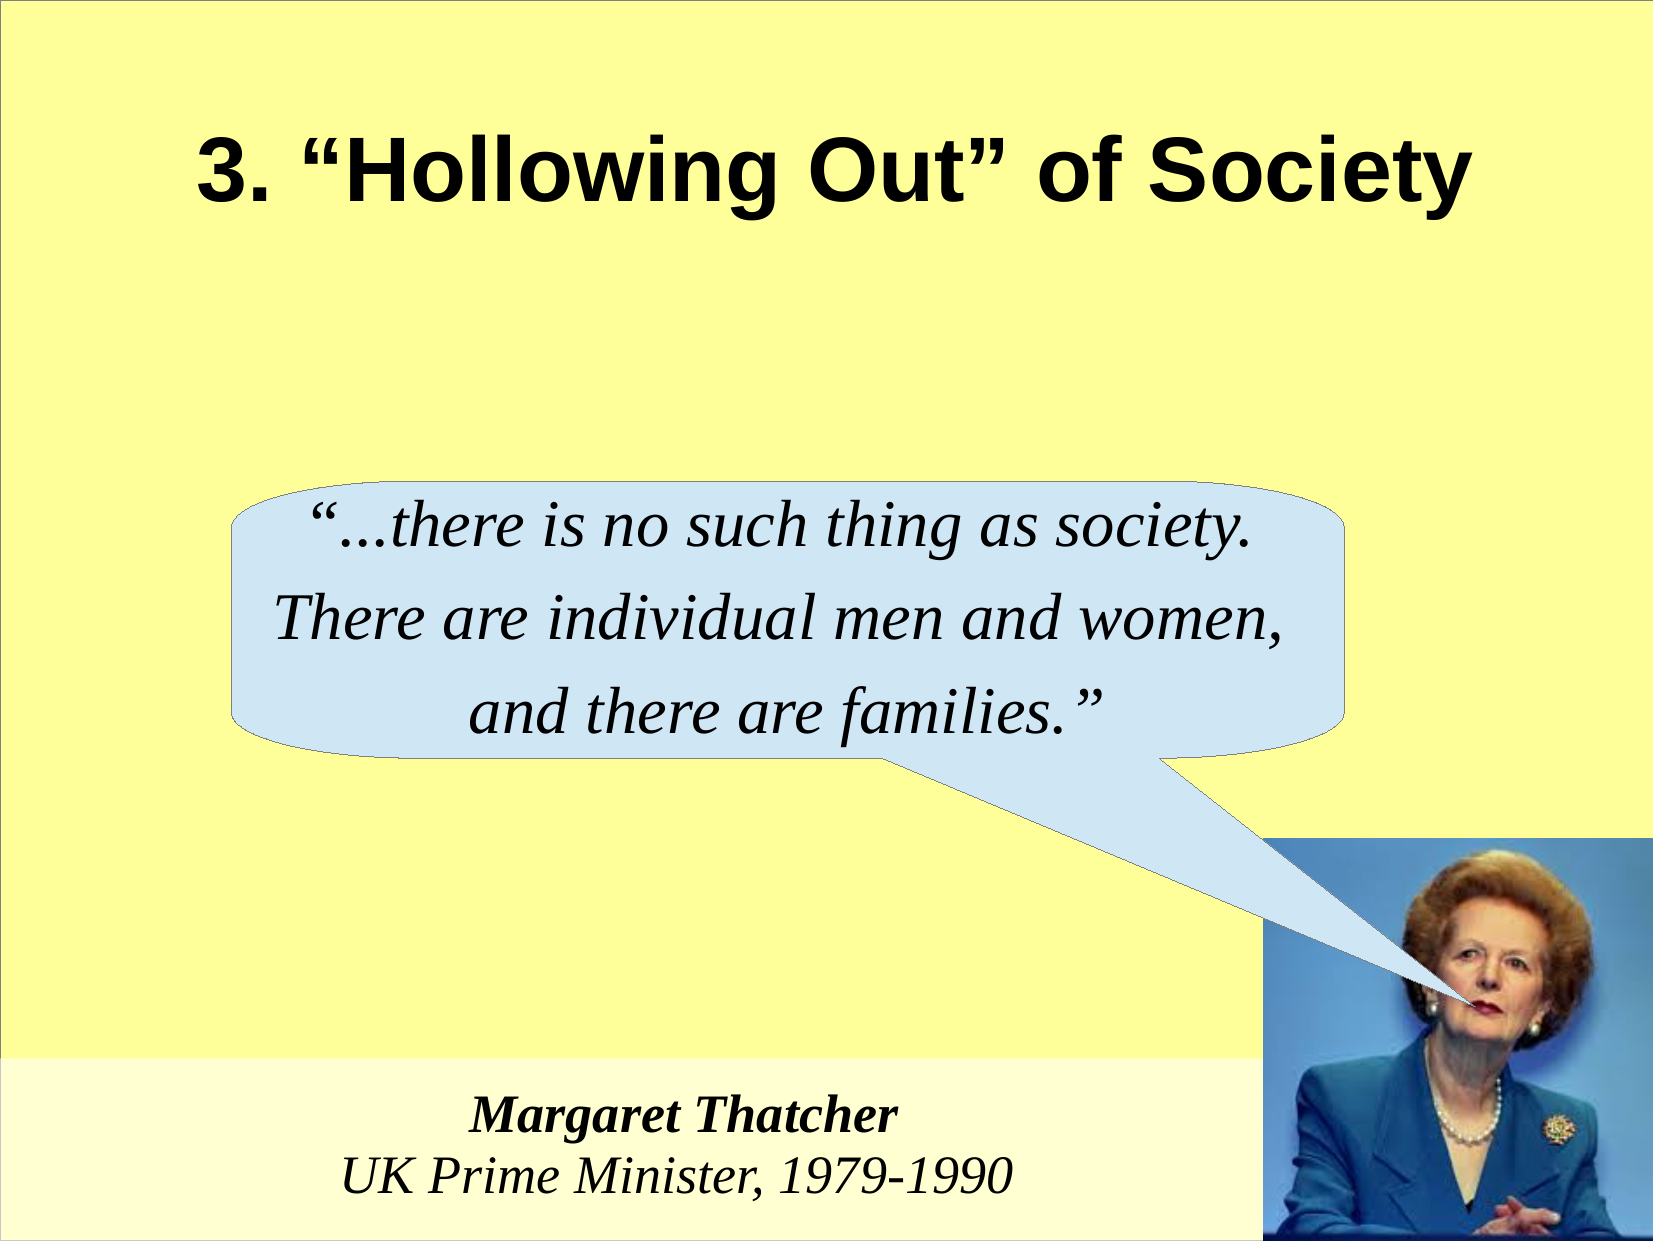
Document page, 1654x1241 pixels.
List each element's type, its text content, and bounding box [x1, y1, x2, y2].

picture [1263, 838, 1653, 1241]
text_box Margaret Thatcher UK Prime Minister, 1979-1990 [82, 1077, 1263, 1208]
text_box 3. “Hollowing Out” of Society [75, 118, 1597, 222]
text_box “...there is no such thing as society. There are individual men and women, and there are families.” [231, 481, 1476, 1007]
text_box [0, 0, 1653, 1241]
